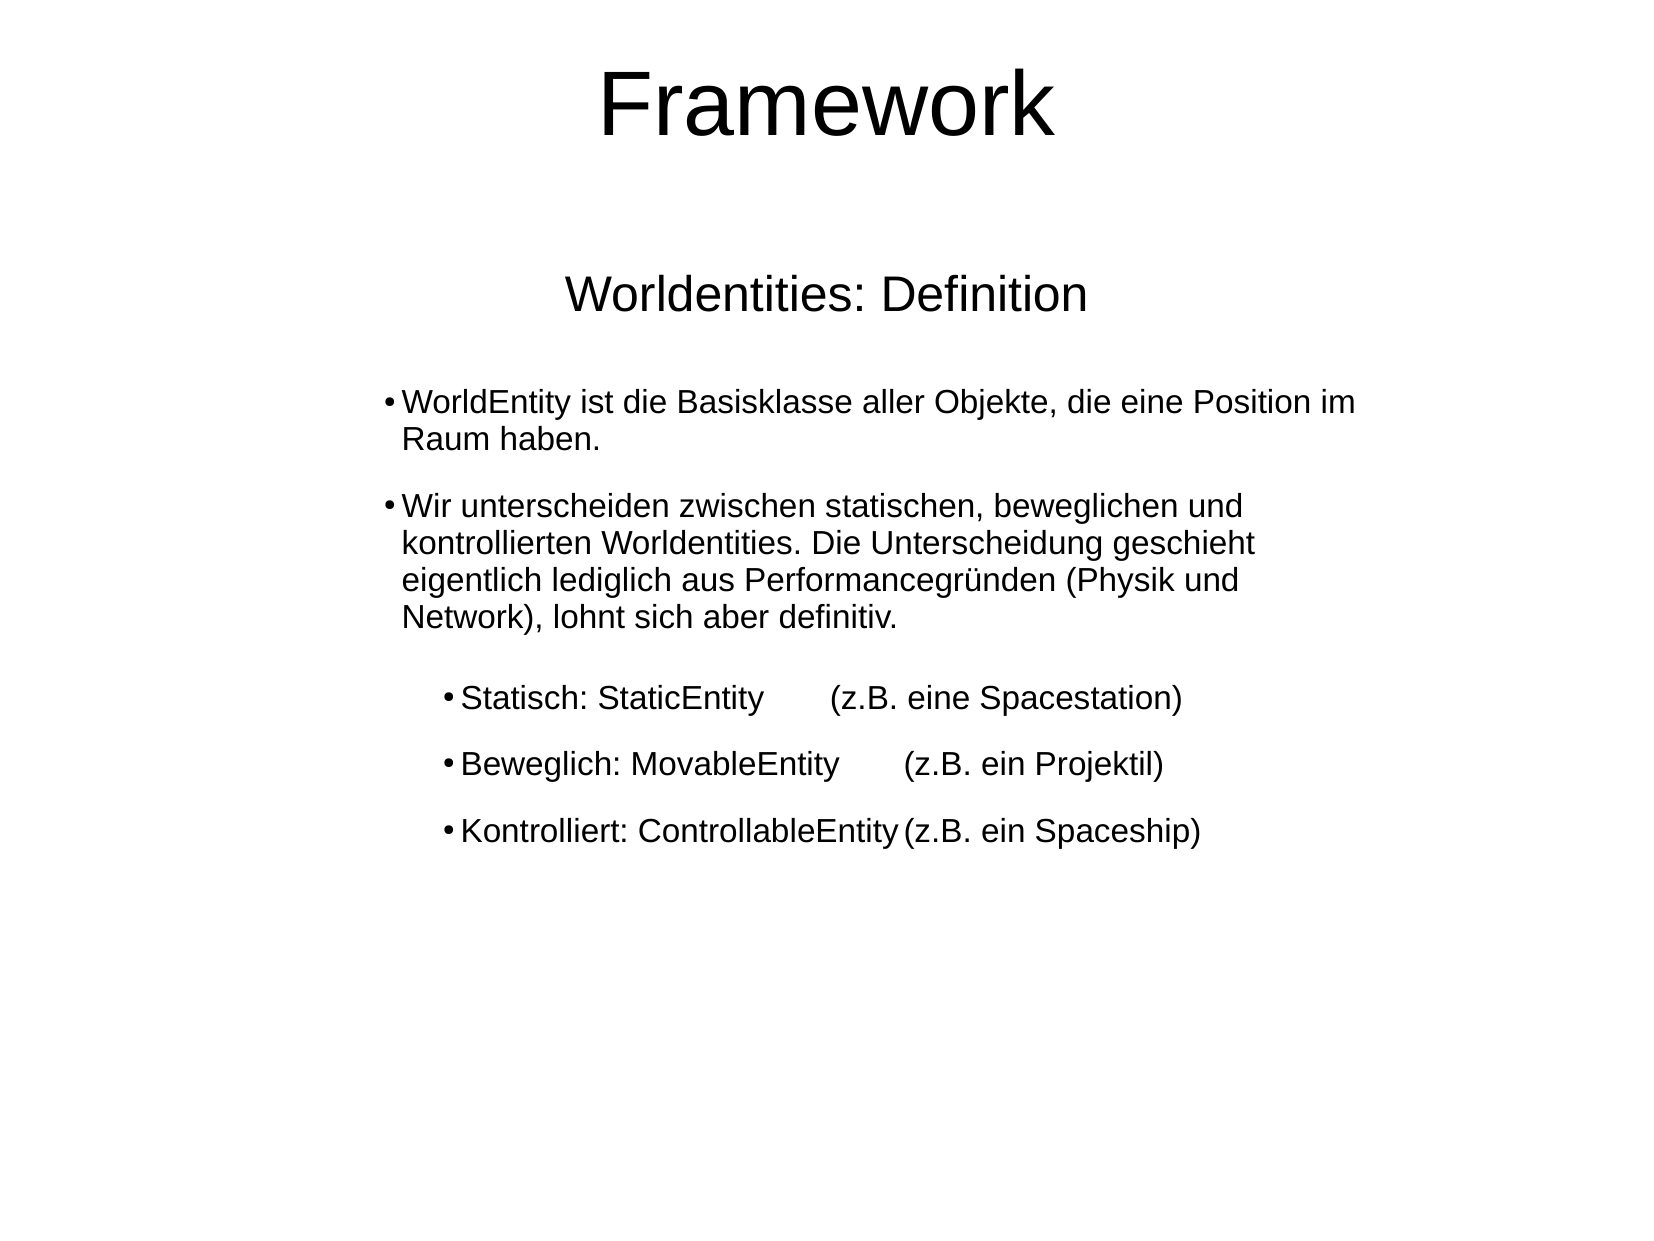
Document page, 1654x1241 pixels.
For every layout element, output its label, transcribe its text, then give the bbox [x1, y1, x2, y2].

text_box Worldentities: Definition [82, 265, 1571, 325]
text_box Statisch: StaticEntity (z.B. eine Spacestation) Beweglich: MovableEntity (z.B. ein Projektil) Kontrolliert: ControllableEntity (z.B. ein Spaceship) [442, 679, 1359, 851]
title Framework [82, 0, 1571, 208]
subtitle WorldEntity ist die Basisklasse aller Objekte, die eine Position im Raum haben. Wir unterscheiden zwischen statischen, beweglichen und kontrollierten Worldentities. Die Unterscheidung geschieht eigentlich lediglich aus Performancegründen (Physik und Network), lohnt sich aber definitiv. [383, 383, 1359, 742]
